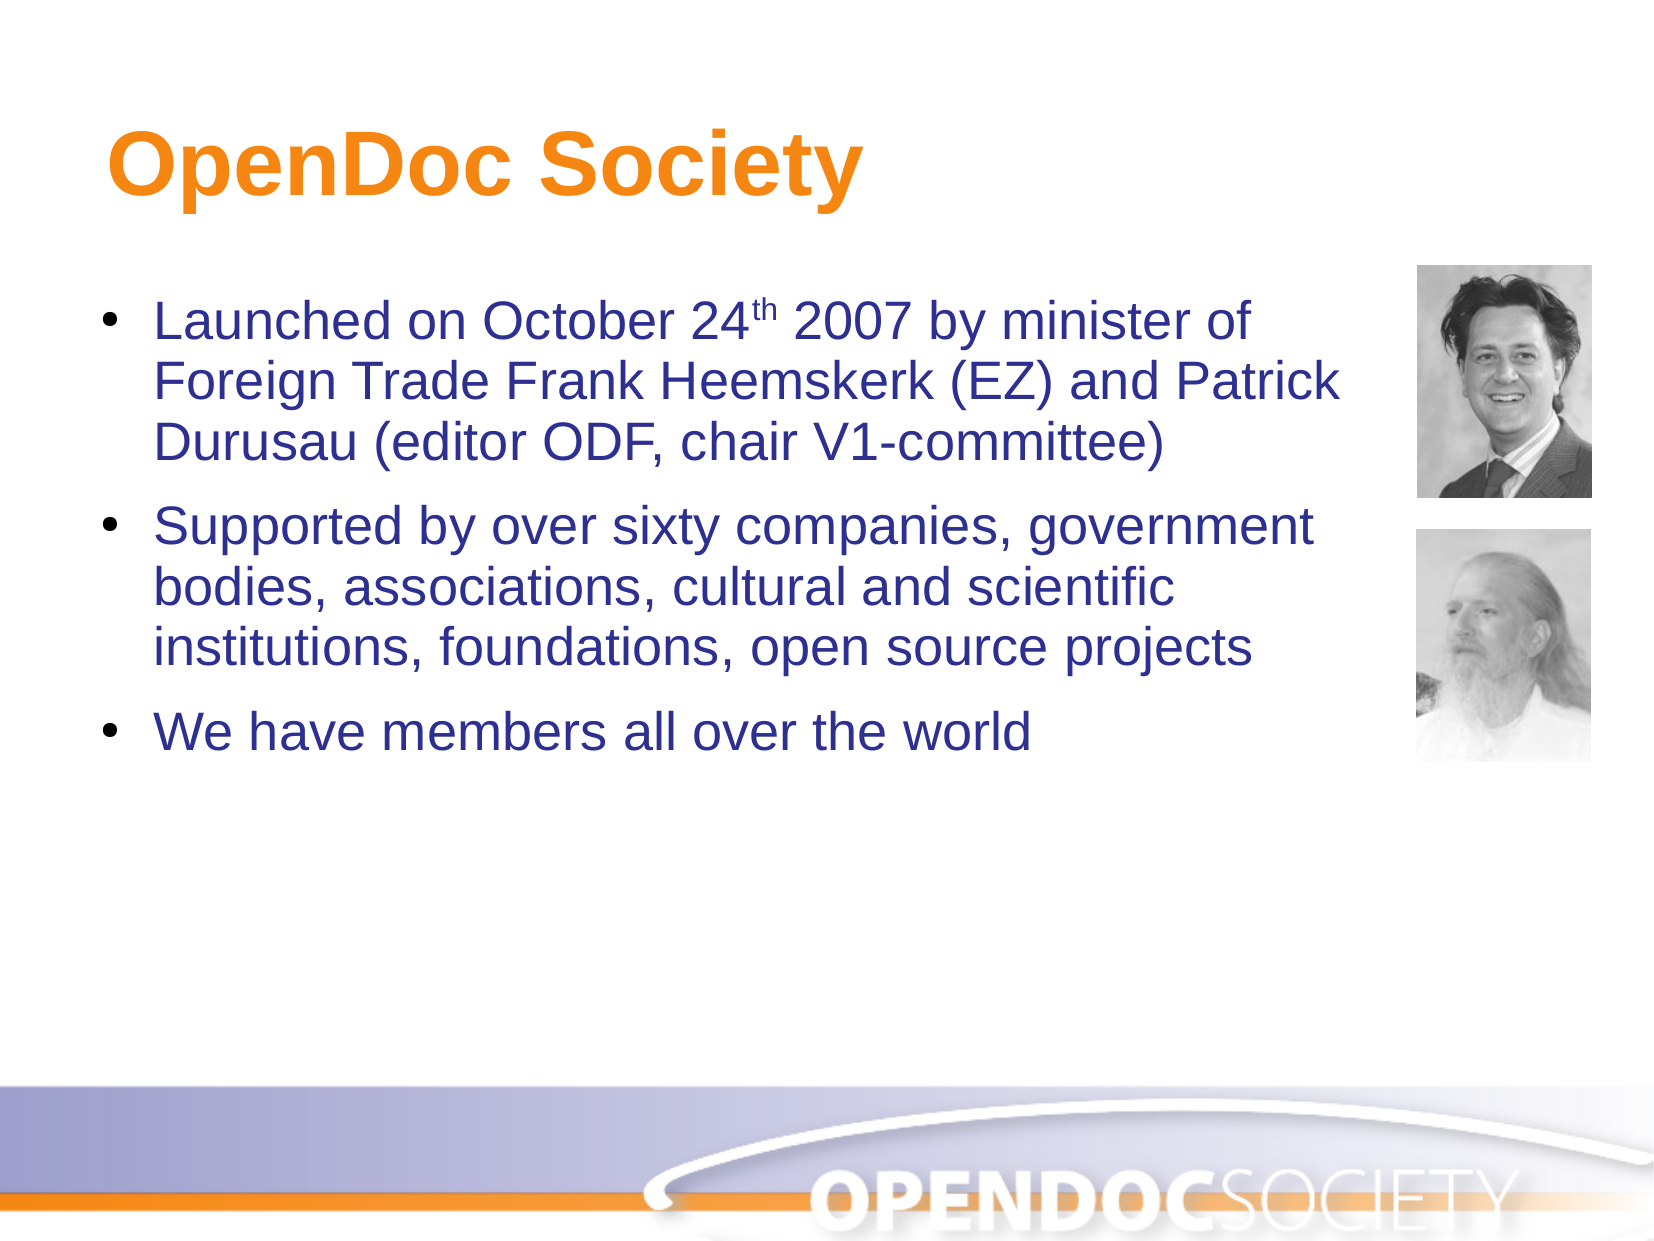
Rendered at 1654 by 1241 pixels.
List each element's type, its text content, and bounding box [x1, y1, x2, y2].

list Launched on October 24th 2007 by minister of Foreign Trade Frank Heemskerk (EZ) and Patrick Durusau (editor ODF, chair V1-committee) Supported by over sixty companies, government bodies, associations, cultural and scientific institutions, foundations, open source projects We have members all over the world [82, 290, 1388, 1152]
picture [0, 0, 1654, 1241]
title OpenDoc Society [100, 96, 1589, 207]
